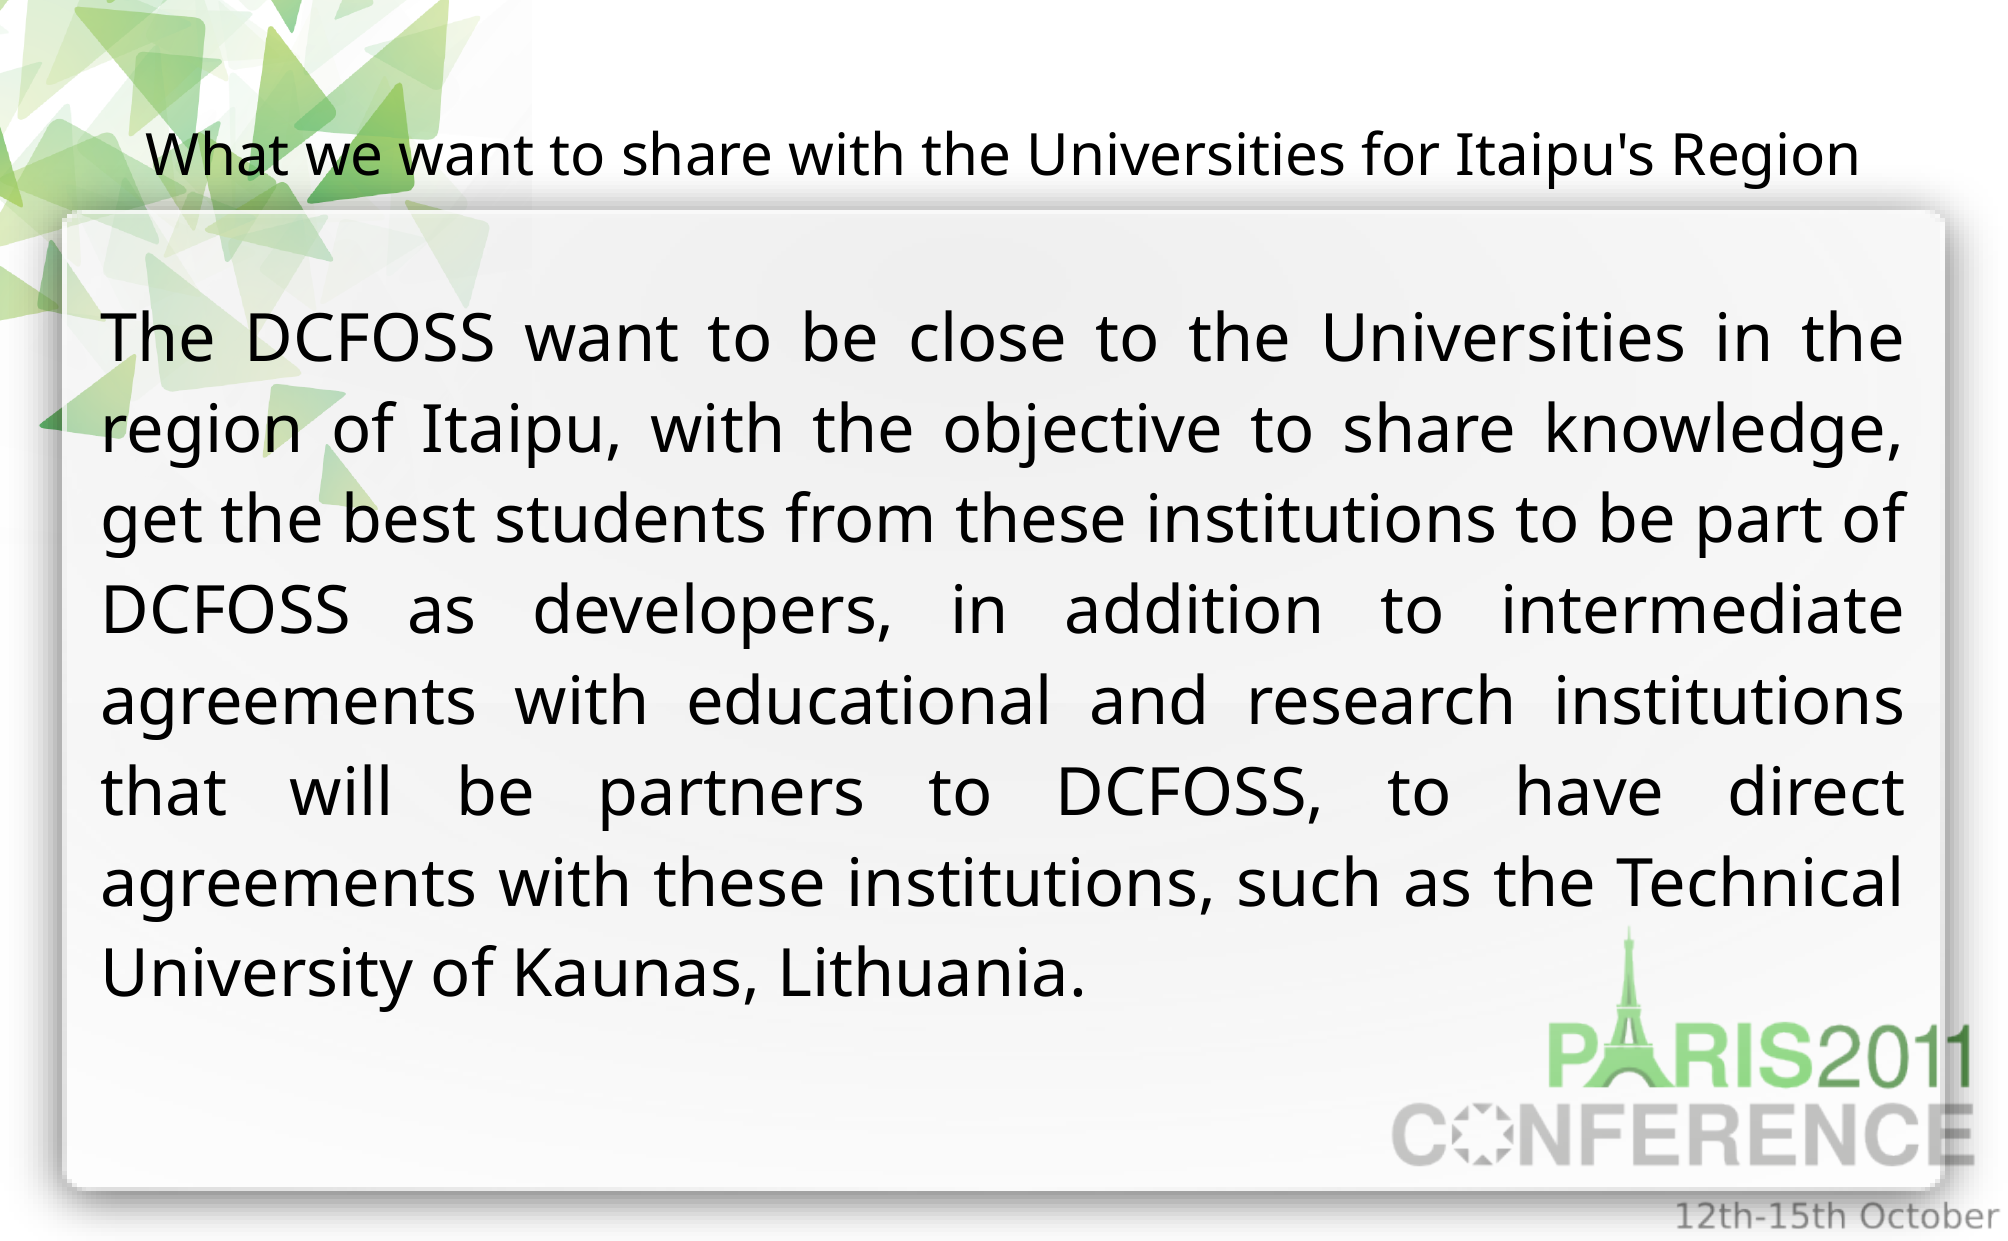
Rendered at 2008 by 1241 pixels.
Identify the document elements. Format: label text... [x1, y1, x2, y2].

picture [0, 165, 2008, 1241]
title What we want to share with the Universities for Itaipu's Region [100, 49, 1908, 257]
list The DCFOSS want to be close to the Universities in the region of Itaipu, with the objective to share knowledge, get the best students from these institutions to be part of DCFOSS as developers, in addition to intermediate agreements with educational and research institutions that will be partners to DCFOSS, to have direct agreements with these institutions, such as the Technical University of Kaunas, Lithuania. [100, 290, 1908, 1109]
